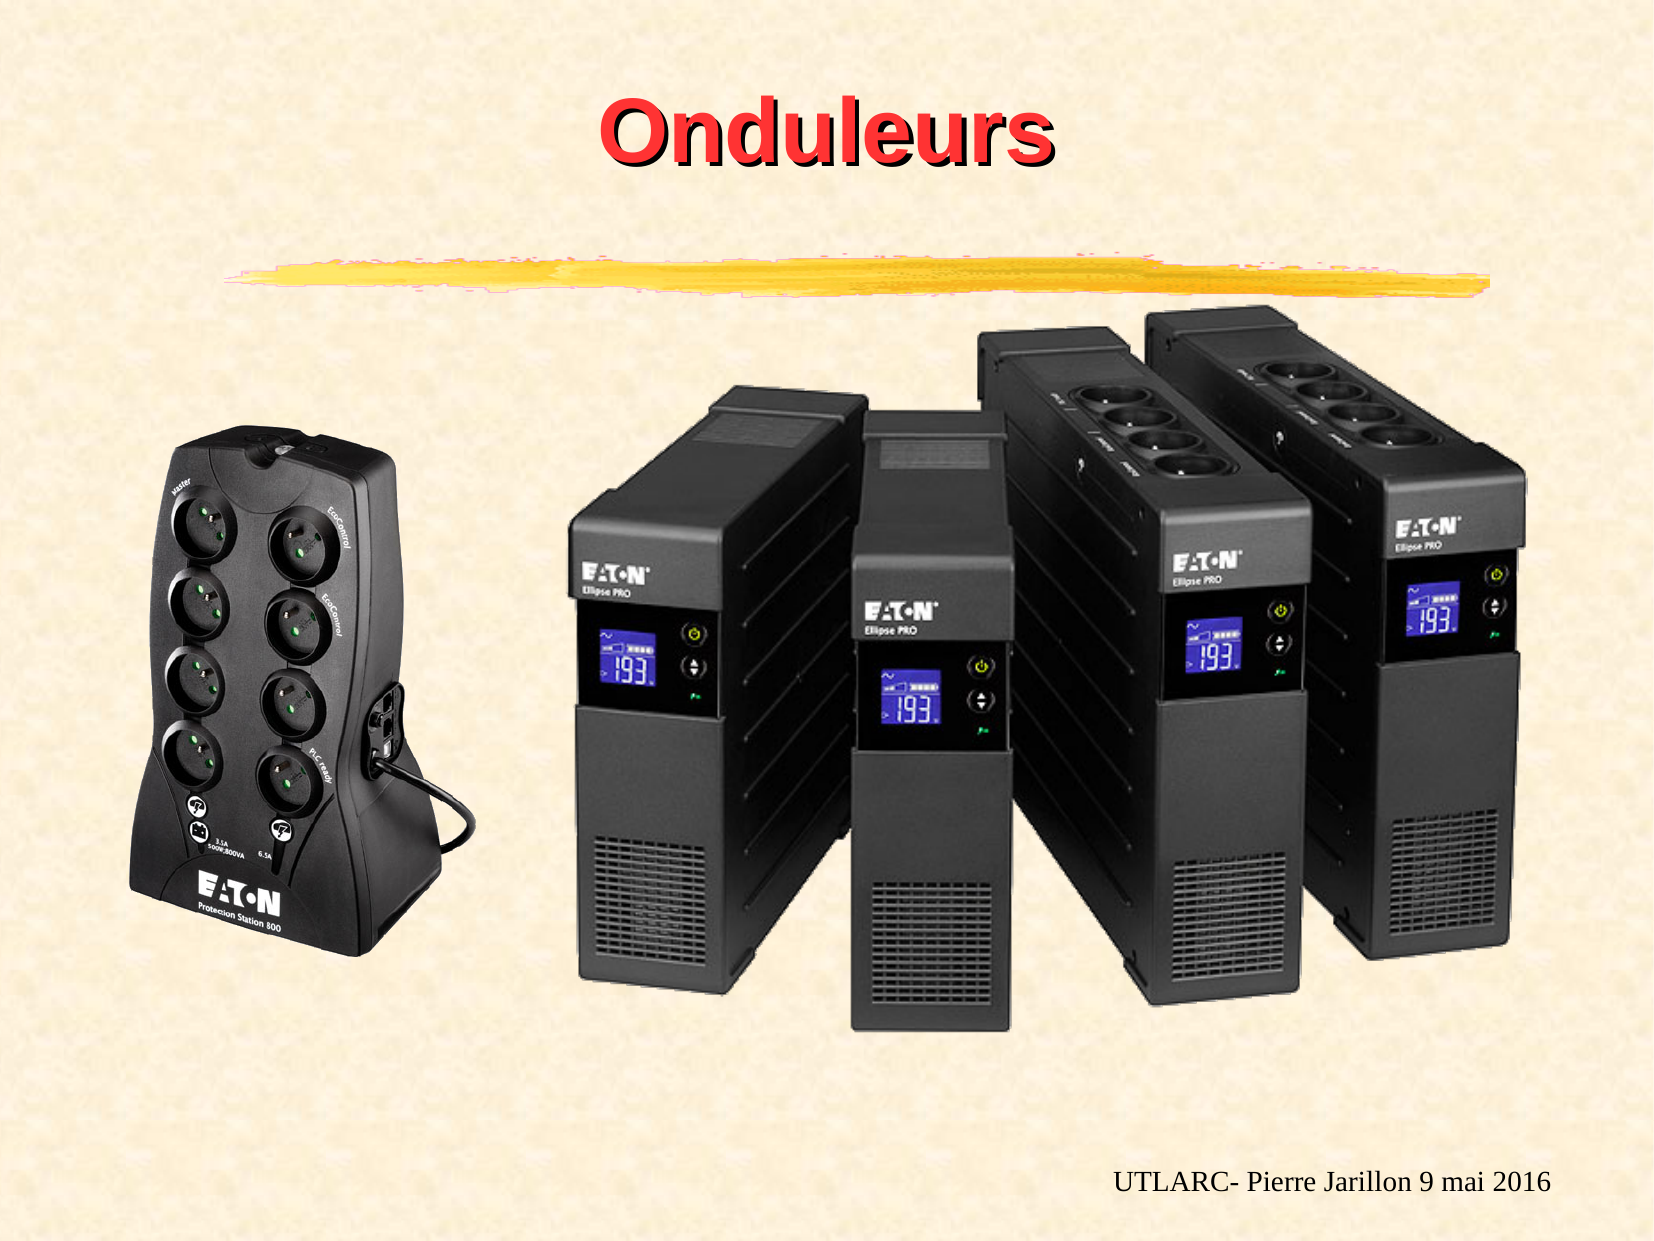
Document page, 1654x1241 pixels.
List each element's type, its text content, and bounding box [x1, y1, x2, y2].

title Onduleurs [82, 49, 1571, 213]
picture [0, 0, 1654, 1241]
